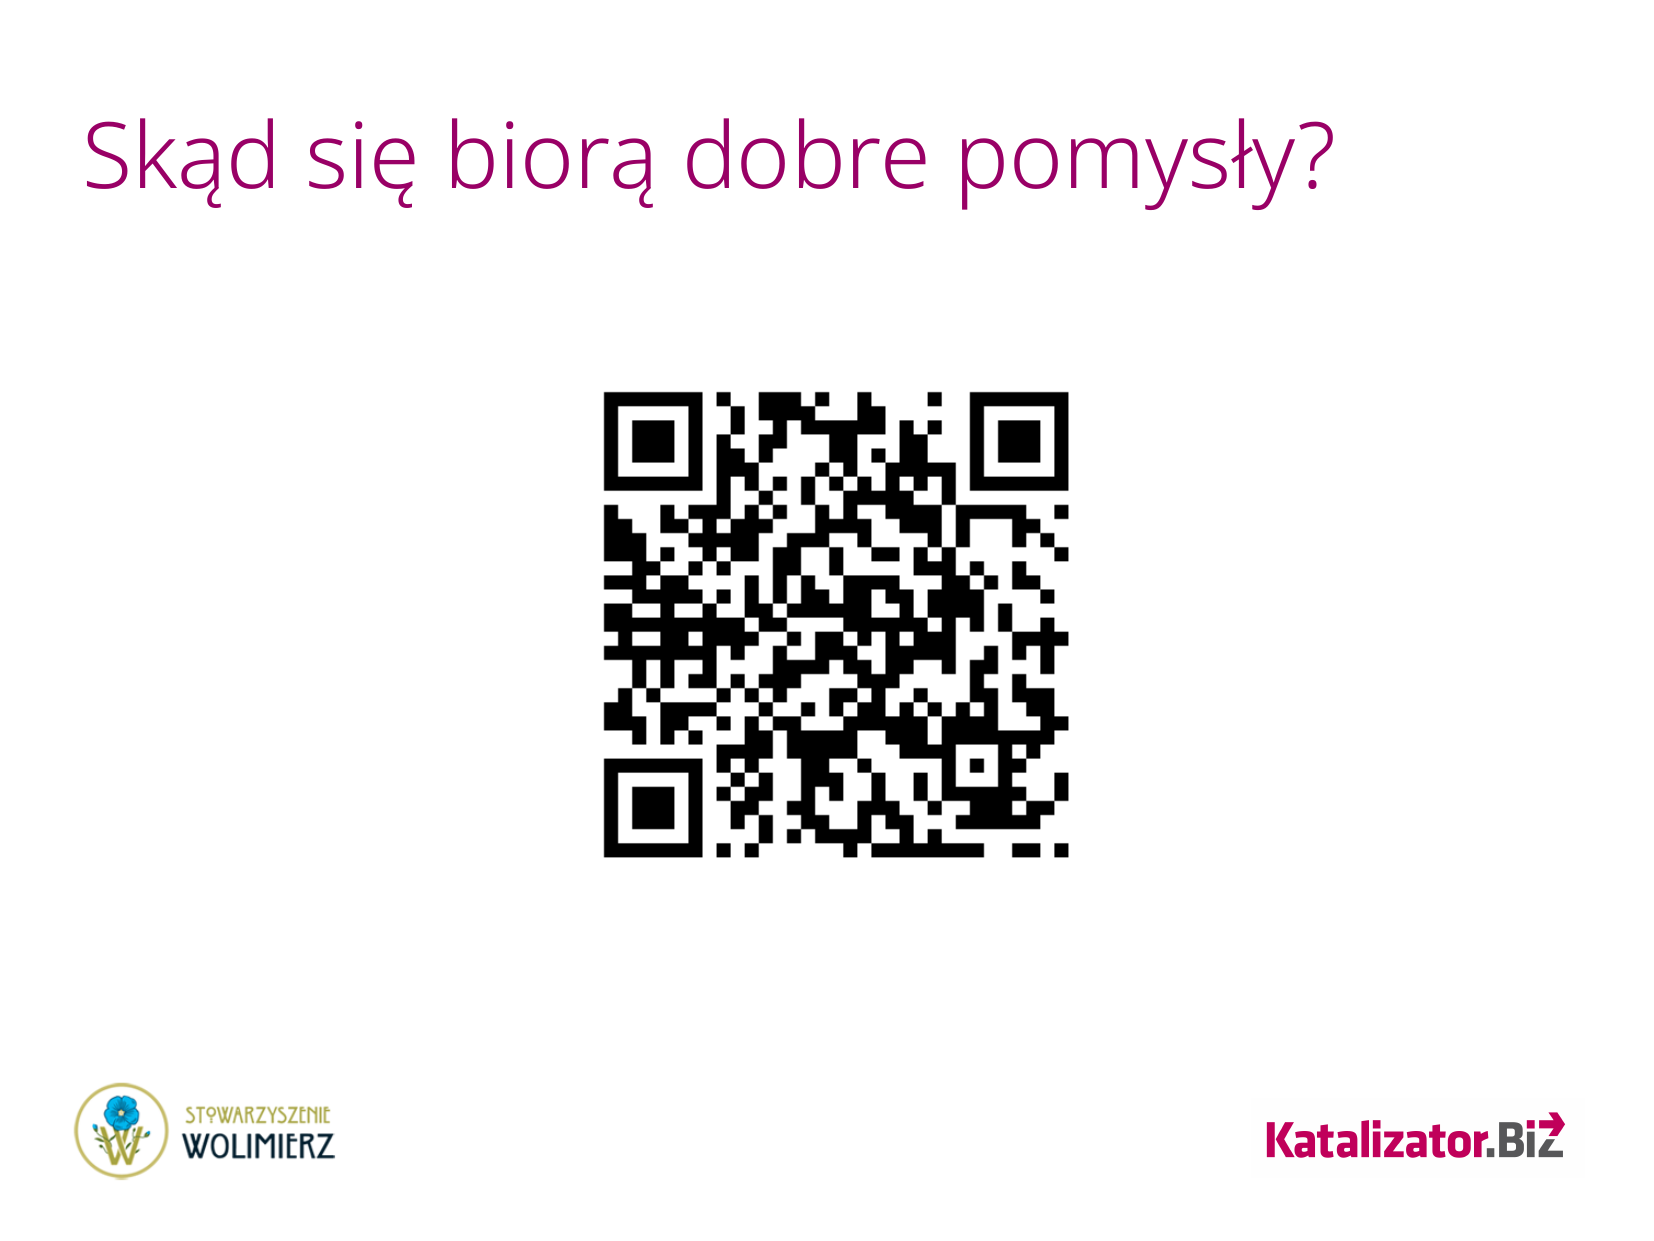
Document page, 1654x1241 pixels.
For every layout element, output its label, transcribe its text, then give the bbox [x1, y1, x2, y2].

picture [68, 1066, 343, 1198]
picture [1251, 1098, 1585, 1178]
picture [548, 336, 1125, 914]
title Skąd się biorą dobre pomysły? [82, 49, 1571, 257]
